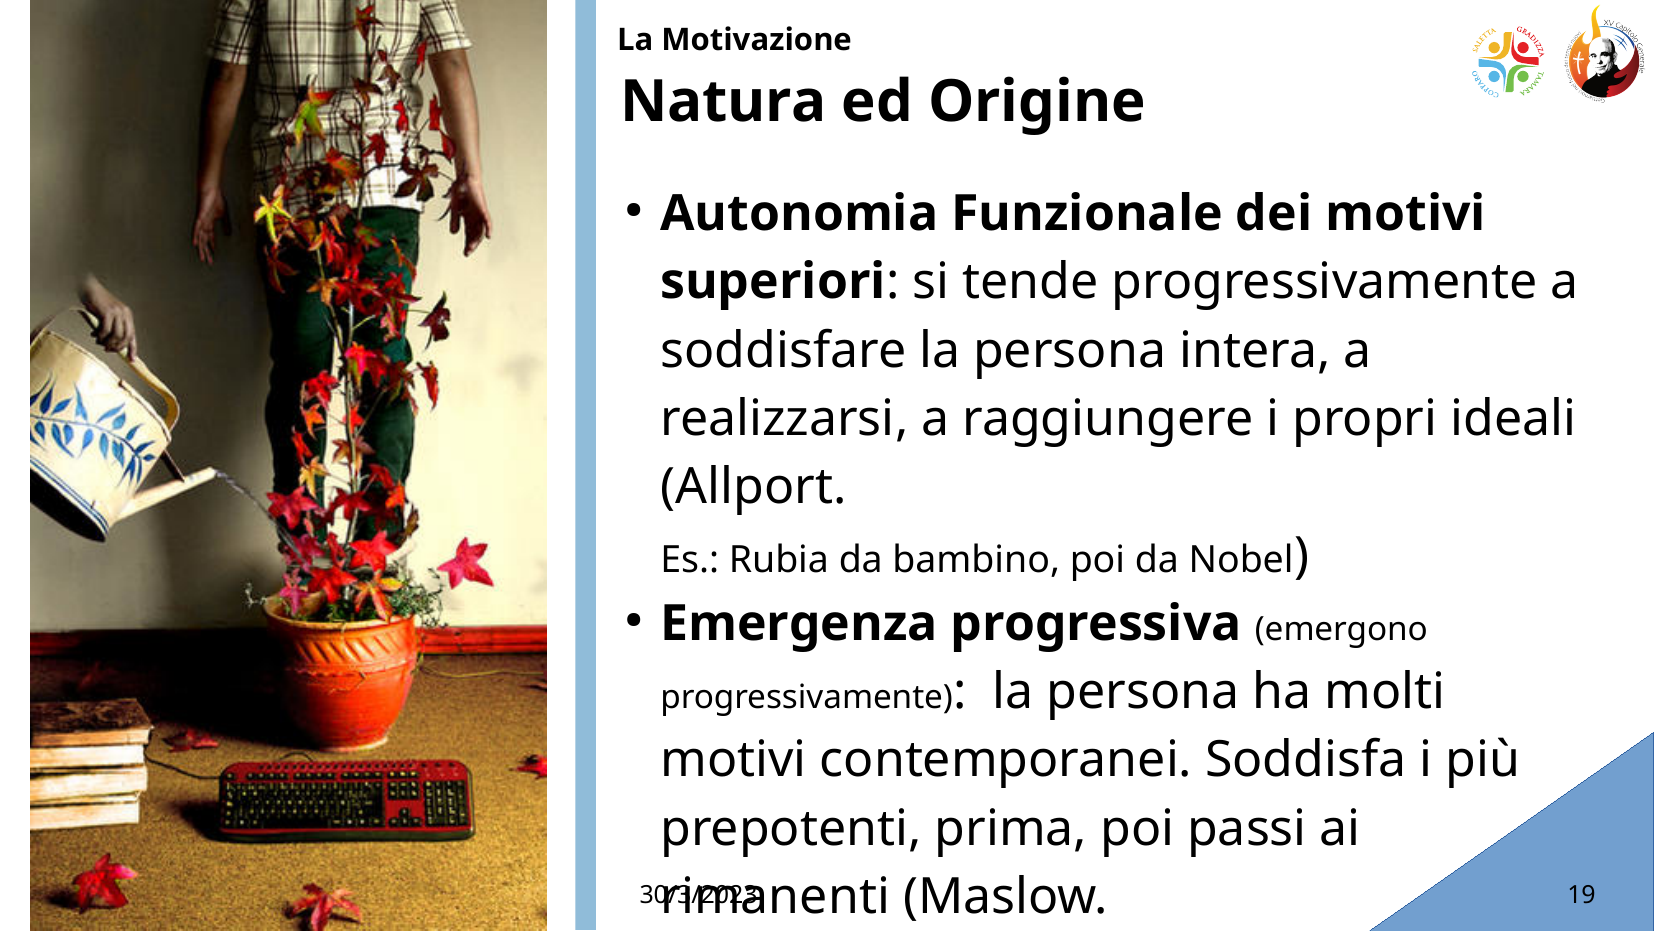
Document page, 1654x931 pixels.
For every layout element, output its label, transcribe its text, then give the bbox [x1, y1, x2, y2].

subtitle Autonomia Funzionale dei motivi superiori: si tende progressivamente a soddisfare la persona intera, a realizzarsi, a raggiungere i propri ideali (Allport. Es.: Rubia da bambino, poi da Nobel) Emergenza progressiva (emergono progressivamente): la persona ha molti motivi contemporanei. Soddisfa i più prepotenti, prima, poi passi ai rimanenti (Maslow. Es.: la scelta scolastica per gli immigrati) [624, 177, 1602, 910]
picture [30, 0, 547, 931]
picture [1563, 4, 1646, 103]
title Natura ed Origine [620, 70, 1617, 142]
text_box La Motivazione [602, 9, 1335, 63]
